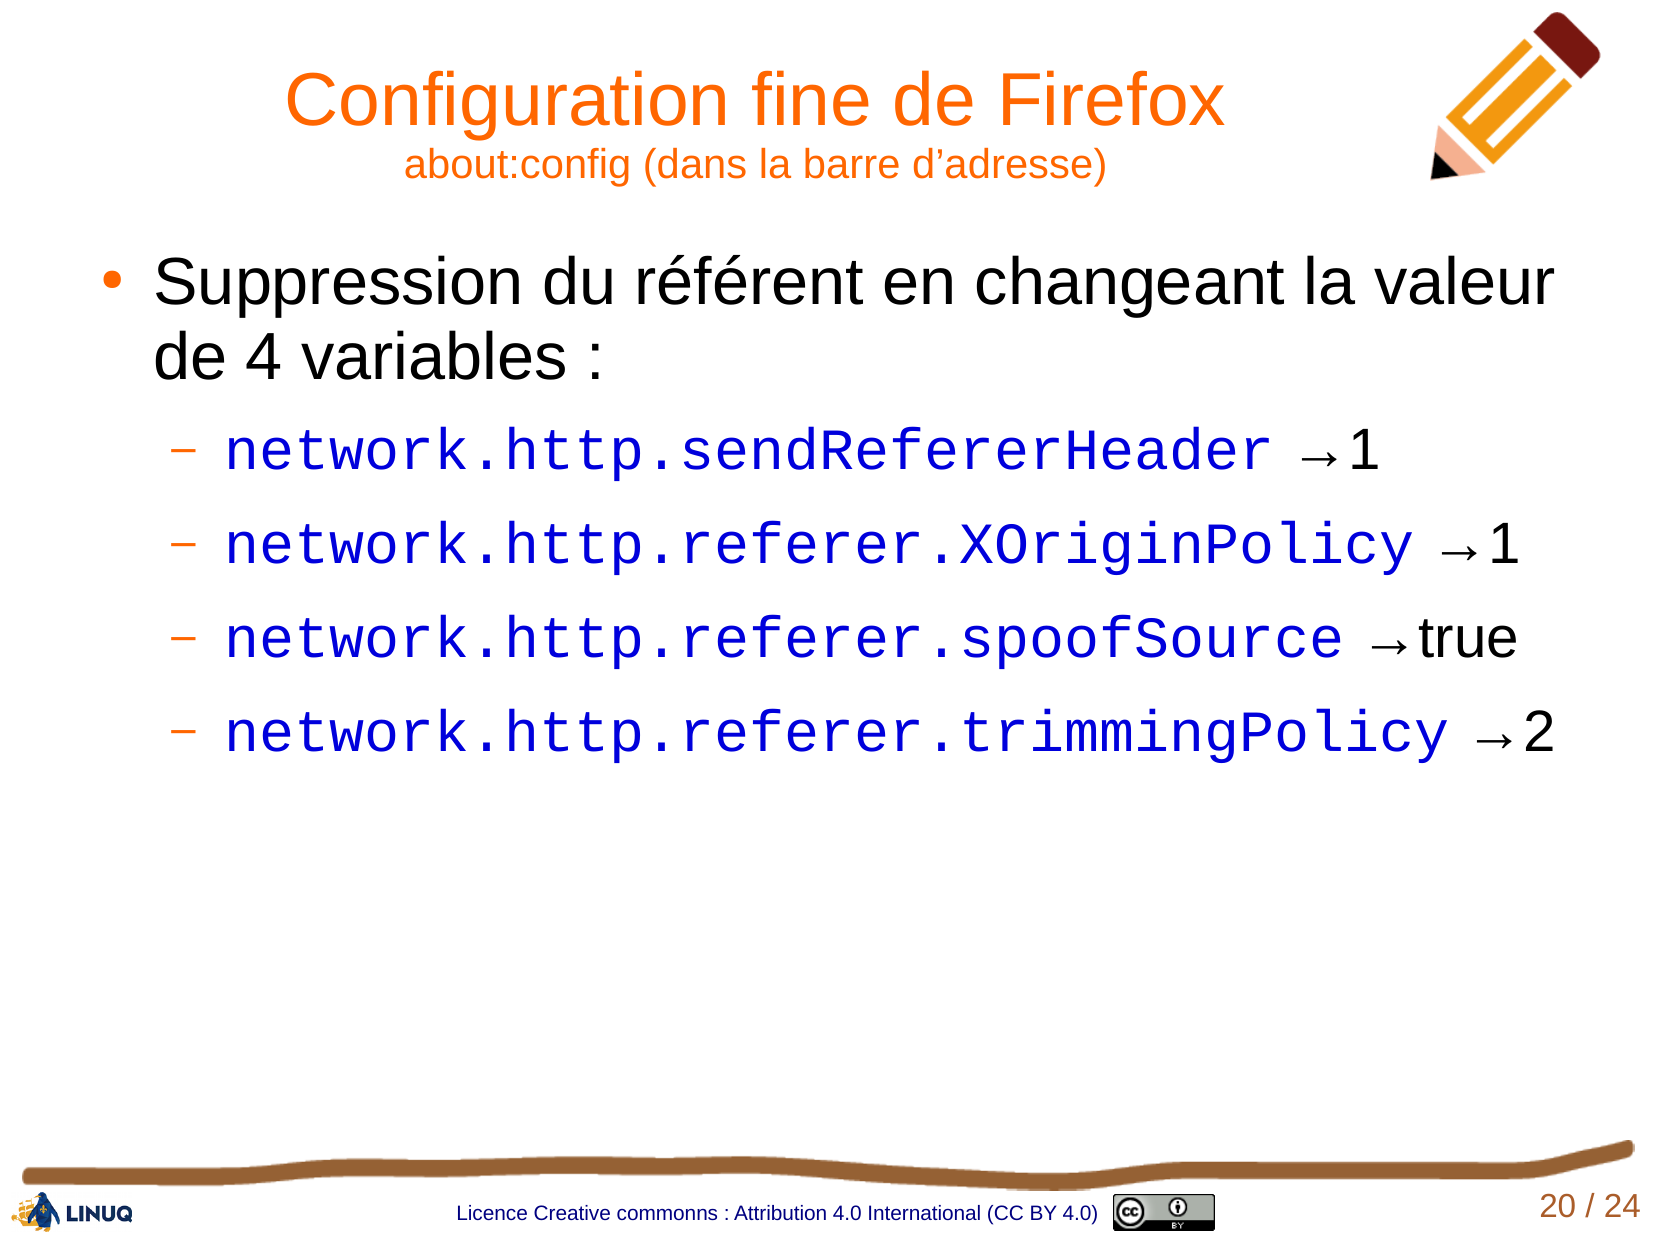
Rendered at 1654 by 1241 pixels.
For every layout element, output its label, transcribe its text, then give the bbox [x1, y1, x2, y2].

title Configuration fine de Firefox about:config (dans la barre d’adresse) [82, 57, 1430, 188]
picture [1113, 1194, 1215, 1231]
picture [11, 1192, 132, 1232]
list Suppression du référent en changeant la valeur de 4 variables : network.http.sendRefererHeader →1 network.http.referer.XOriginPolicy →1 network.http.referer.spoofSource →true network.http.referer.trimmingPolicy →2 [82, 243, 1571, 1075]
picture [22, 1140, 1635, 1191]
picture [1430, 12, 1601, 181]
